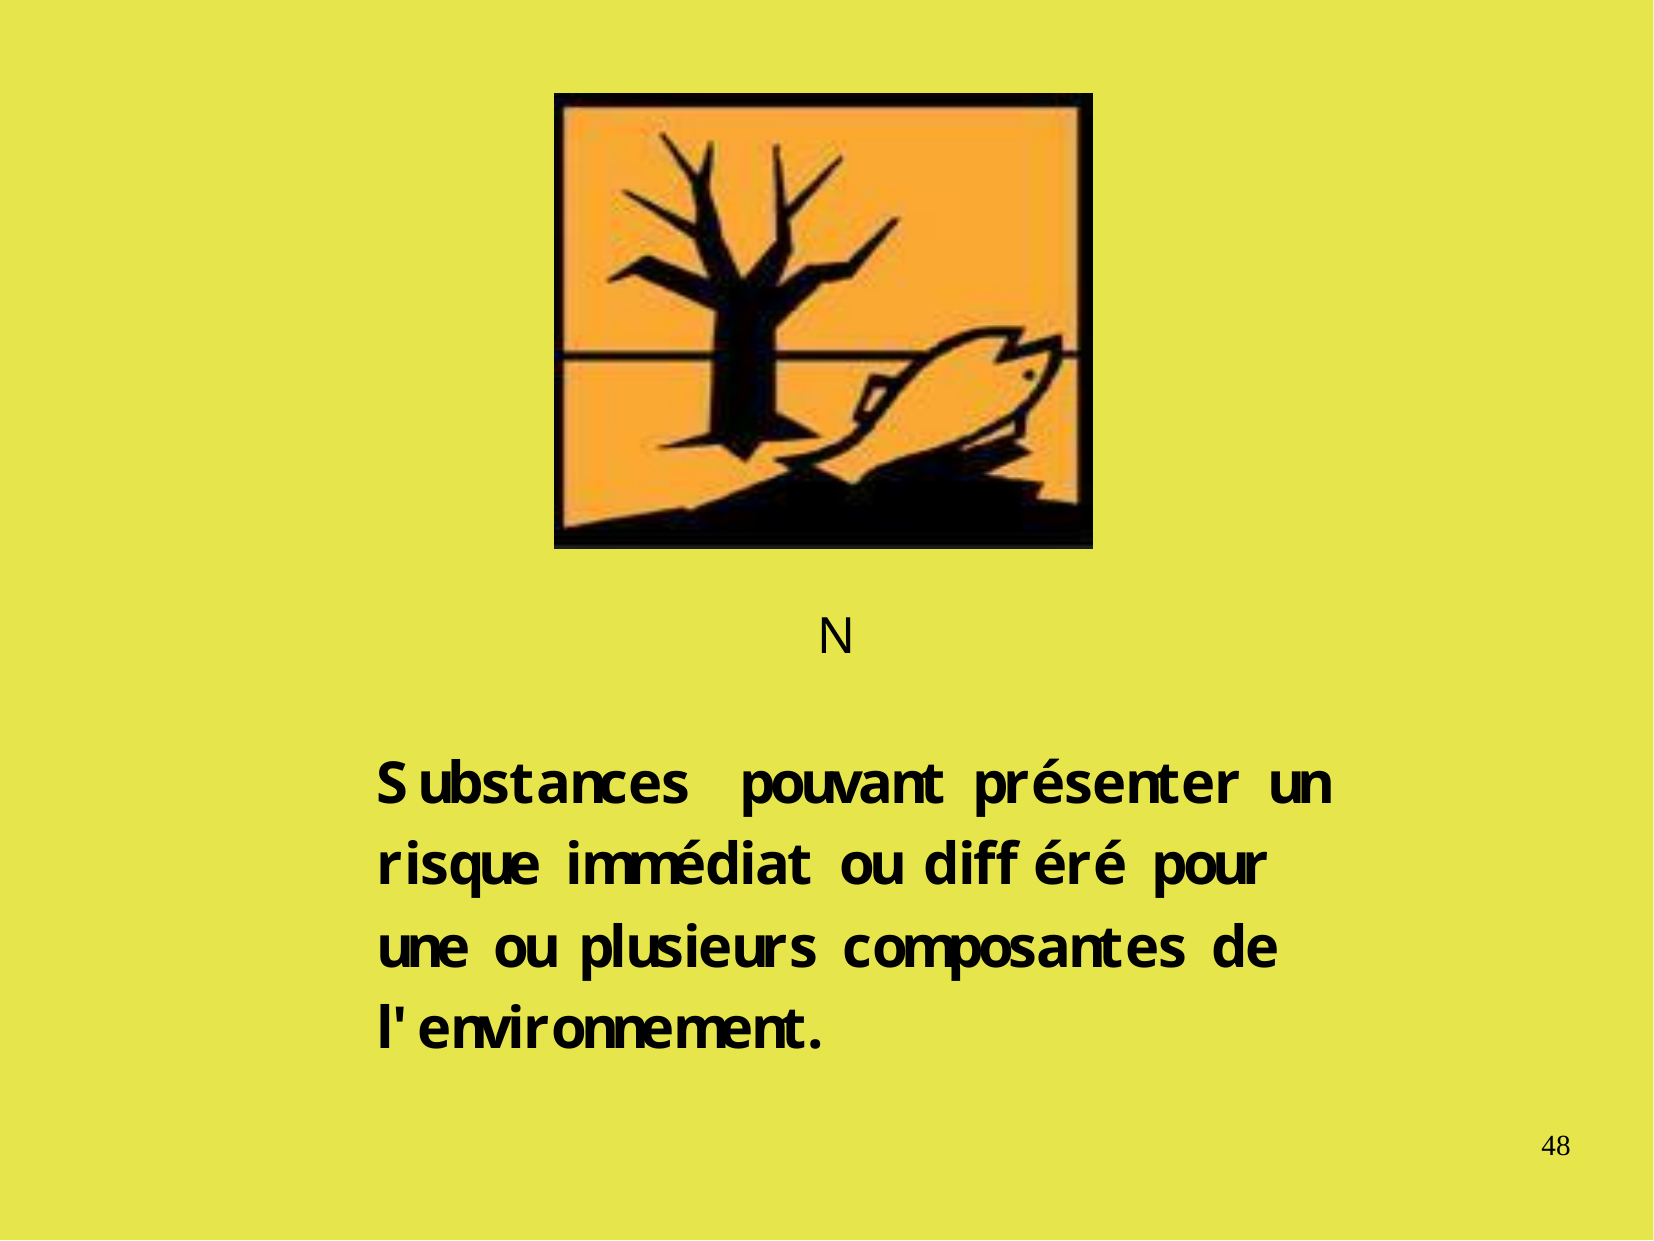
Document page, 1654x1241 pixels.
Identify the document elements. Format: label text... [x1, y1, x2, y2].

picture [554, 93, 1093, 549]
chart [376, 739, 1357, 1066]
text_box N [802, 592, 877, 678]
